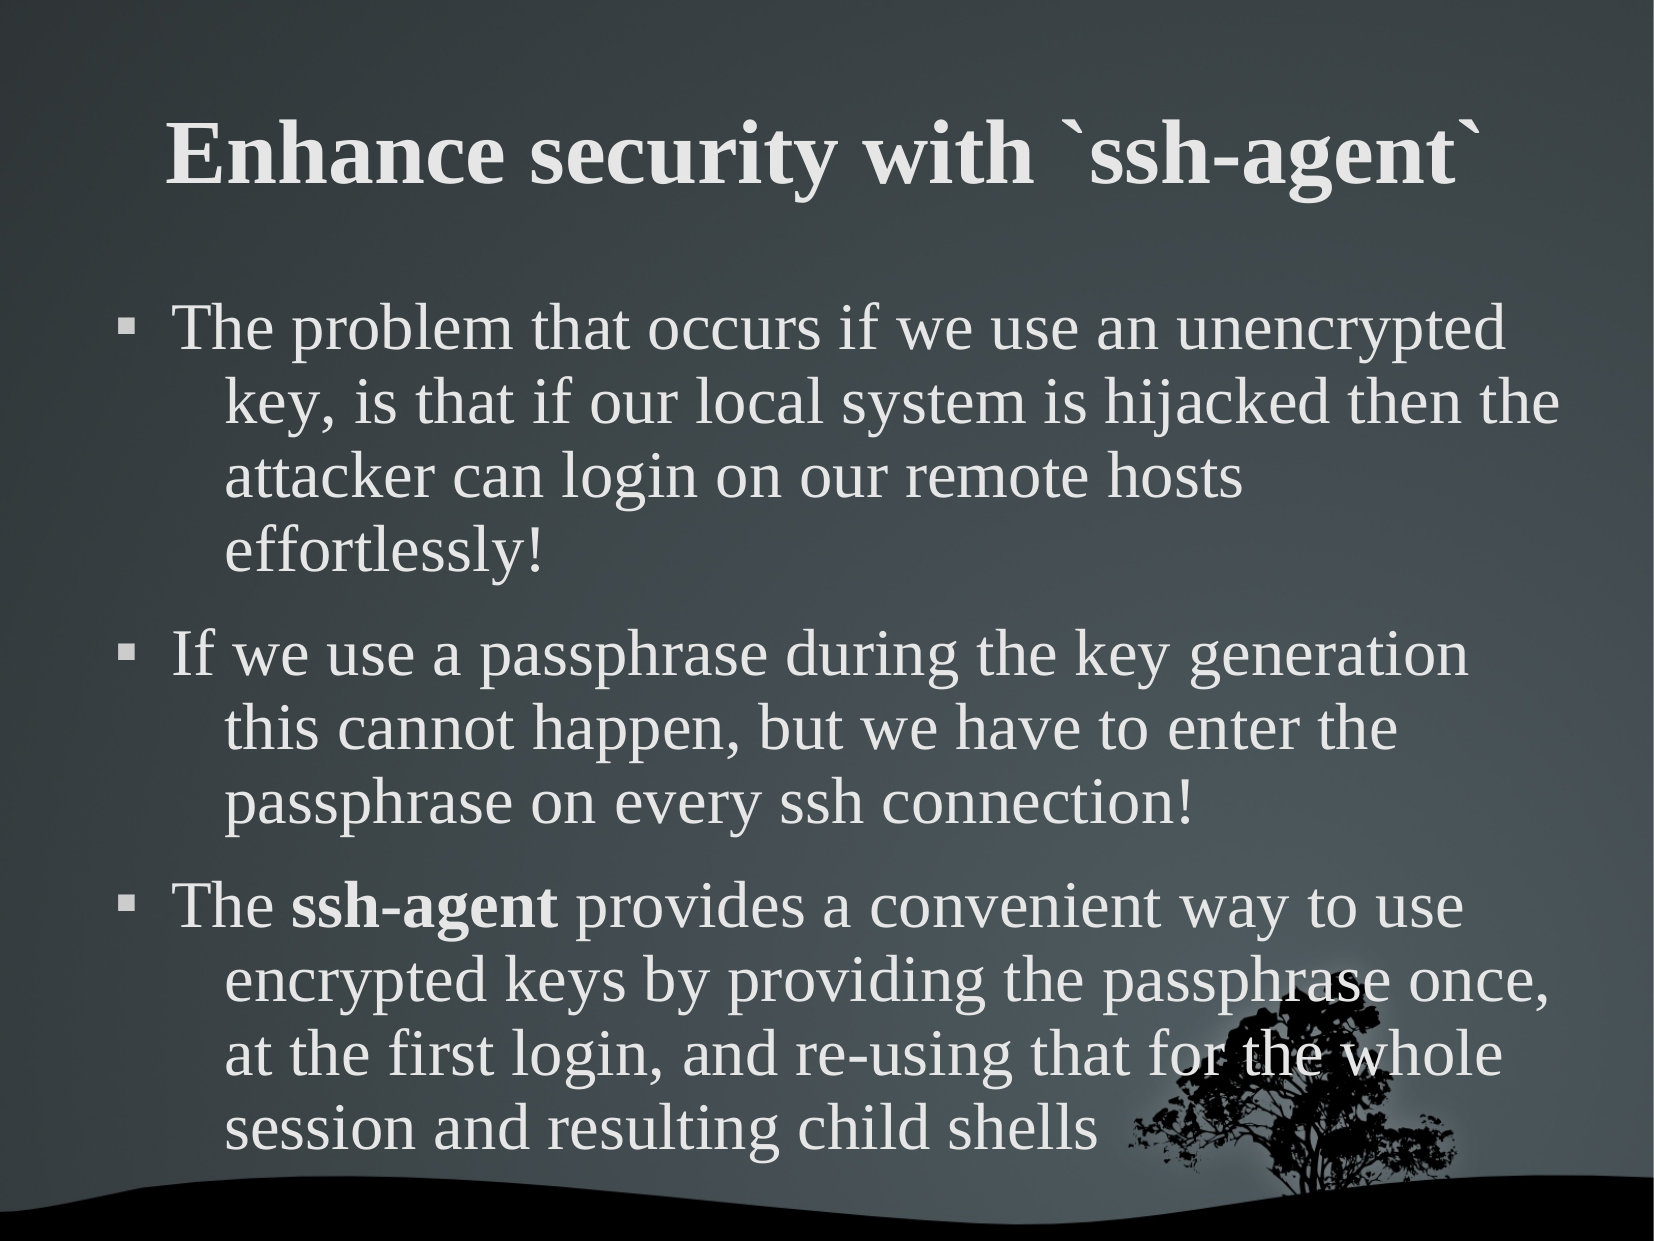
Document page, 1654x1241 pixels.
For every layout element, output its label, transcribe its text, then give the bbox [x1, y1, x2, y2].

list The problem that occurs if we use an unencrypted key, is that if our local system is hijacked then the attacker can login on our remote hosts effortlessly! If we use a passphrase during the key generation this cannot happen, but we have to enter the passphrase on every ssh connection! The ssh-agent provides a convenient way to use encrypted keys by providing the passphrase once, at the first login, and re-using that for the whole session and resulting child shells [82, 290, 1571, 1109]
picture [0, 0, 1654, 1241]
title Enhance security with `ssh-agent` [82, 49, 1571, 257]
